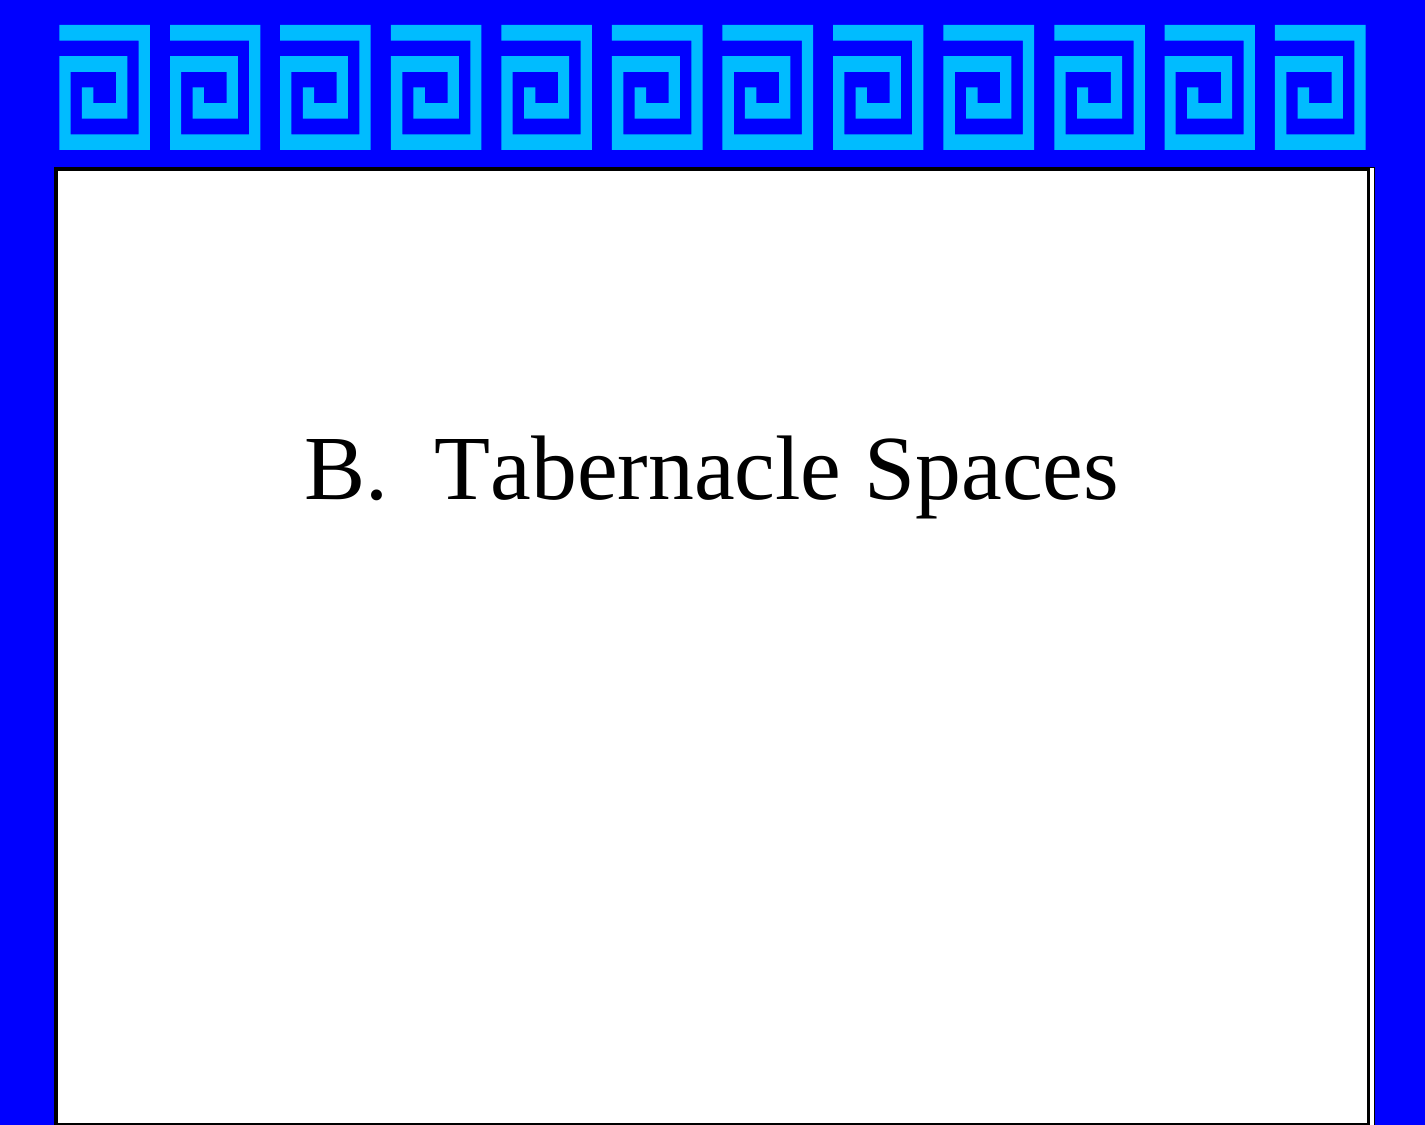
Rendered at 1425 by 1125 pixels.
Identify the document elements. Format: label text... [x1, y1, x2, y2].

title B. Tabernacle Spaces [112, 374, 1313, 563]
